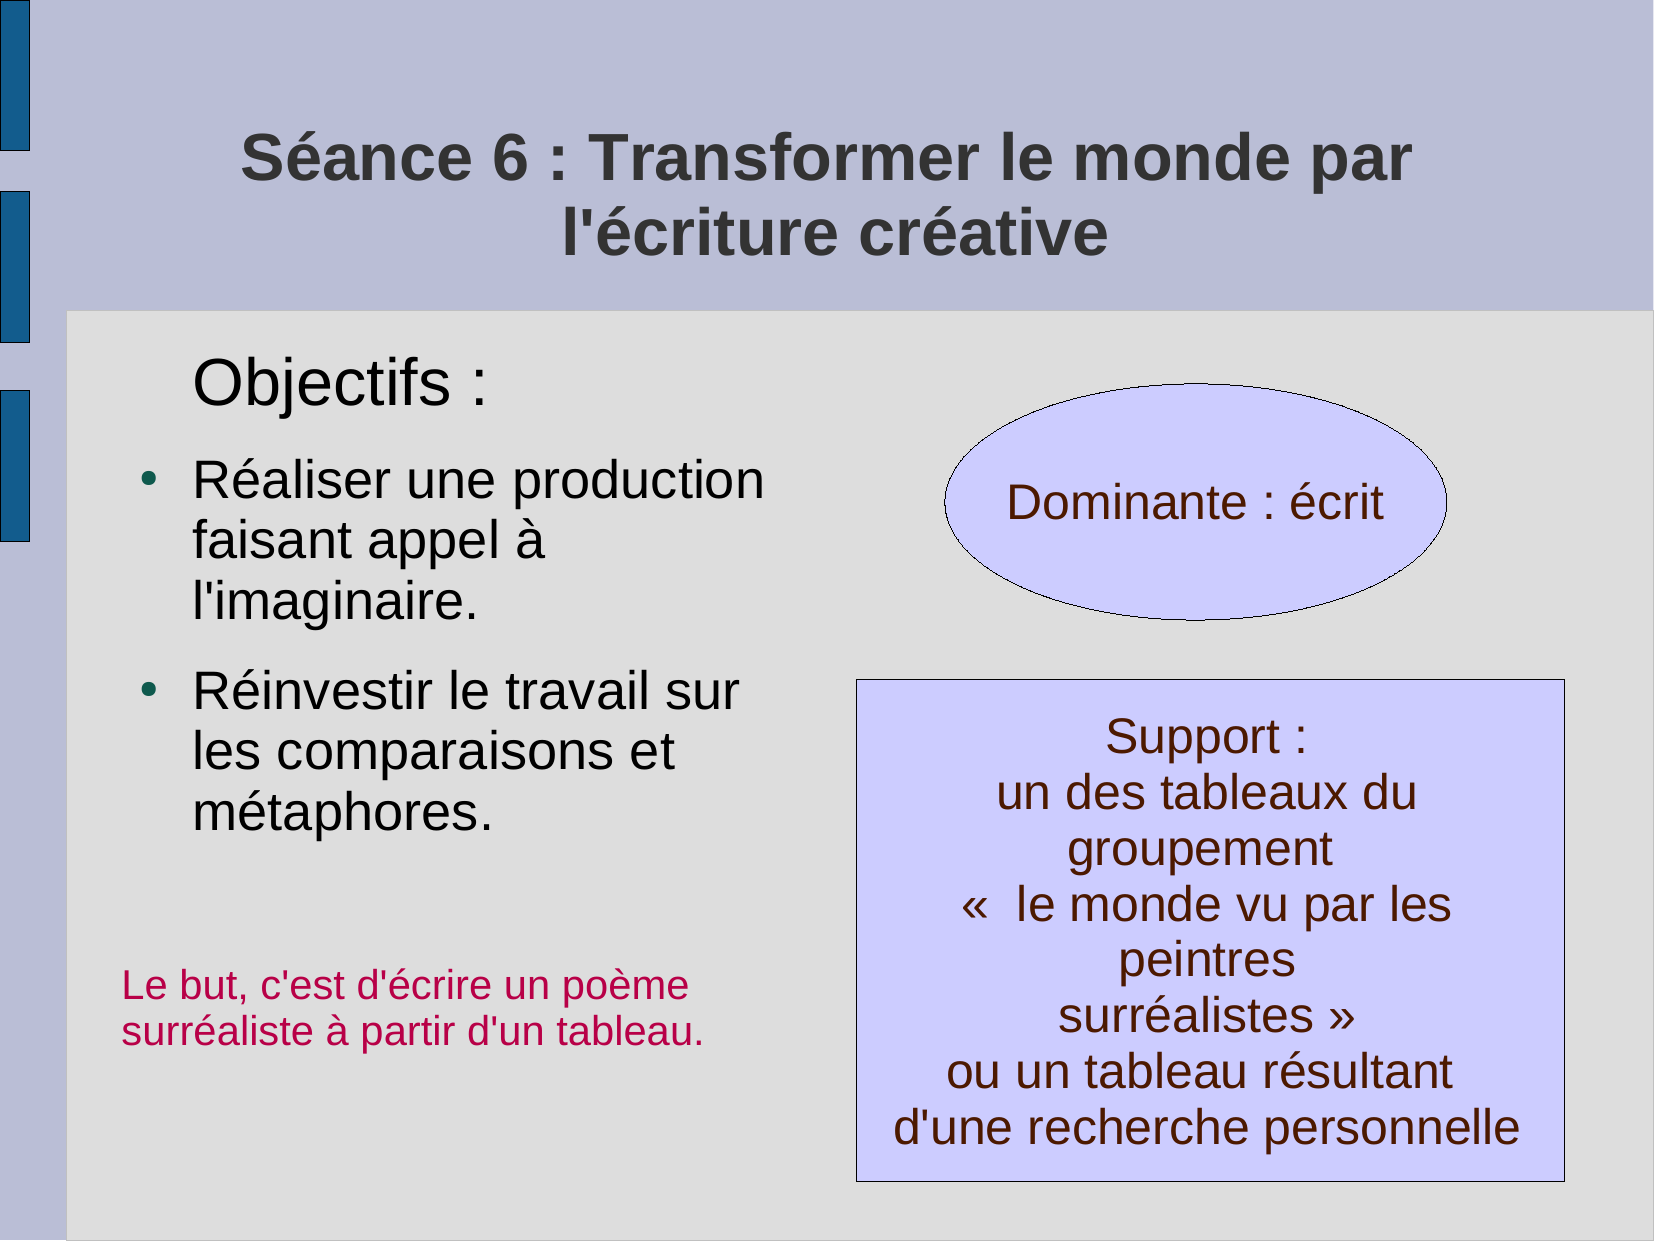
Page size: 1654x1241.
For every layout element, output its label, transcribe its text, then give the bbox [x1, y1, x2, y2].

title Séance 6 : Transformer le monde par l'écriture créative [121, 91, 1534, 299]
text_box Dominante : écrit [944, 383, 1447, 621]
list Objectifs : Réaliser une production faisant appel à l'imaginaire. Réinvestir le travail sur les comparaisons et métaphores. Le but, c'est d'écrire un poème surréaliste à partir d'un tableau. [121, 344, 811, 1127]
text_box Support : un des tableaux du groupement « le monde vu par les peintres surréalistes » ou un tableau résultant d'une recherche personnelle [879, 708, 1536, 1155]
text_box [856, 679, 1565, 1182]
